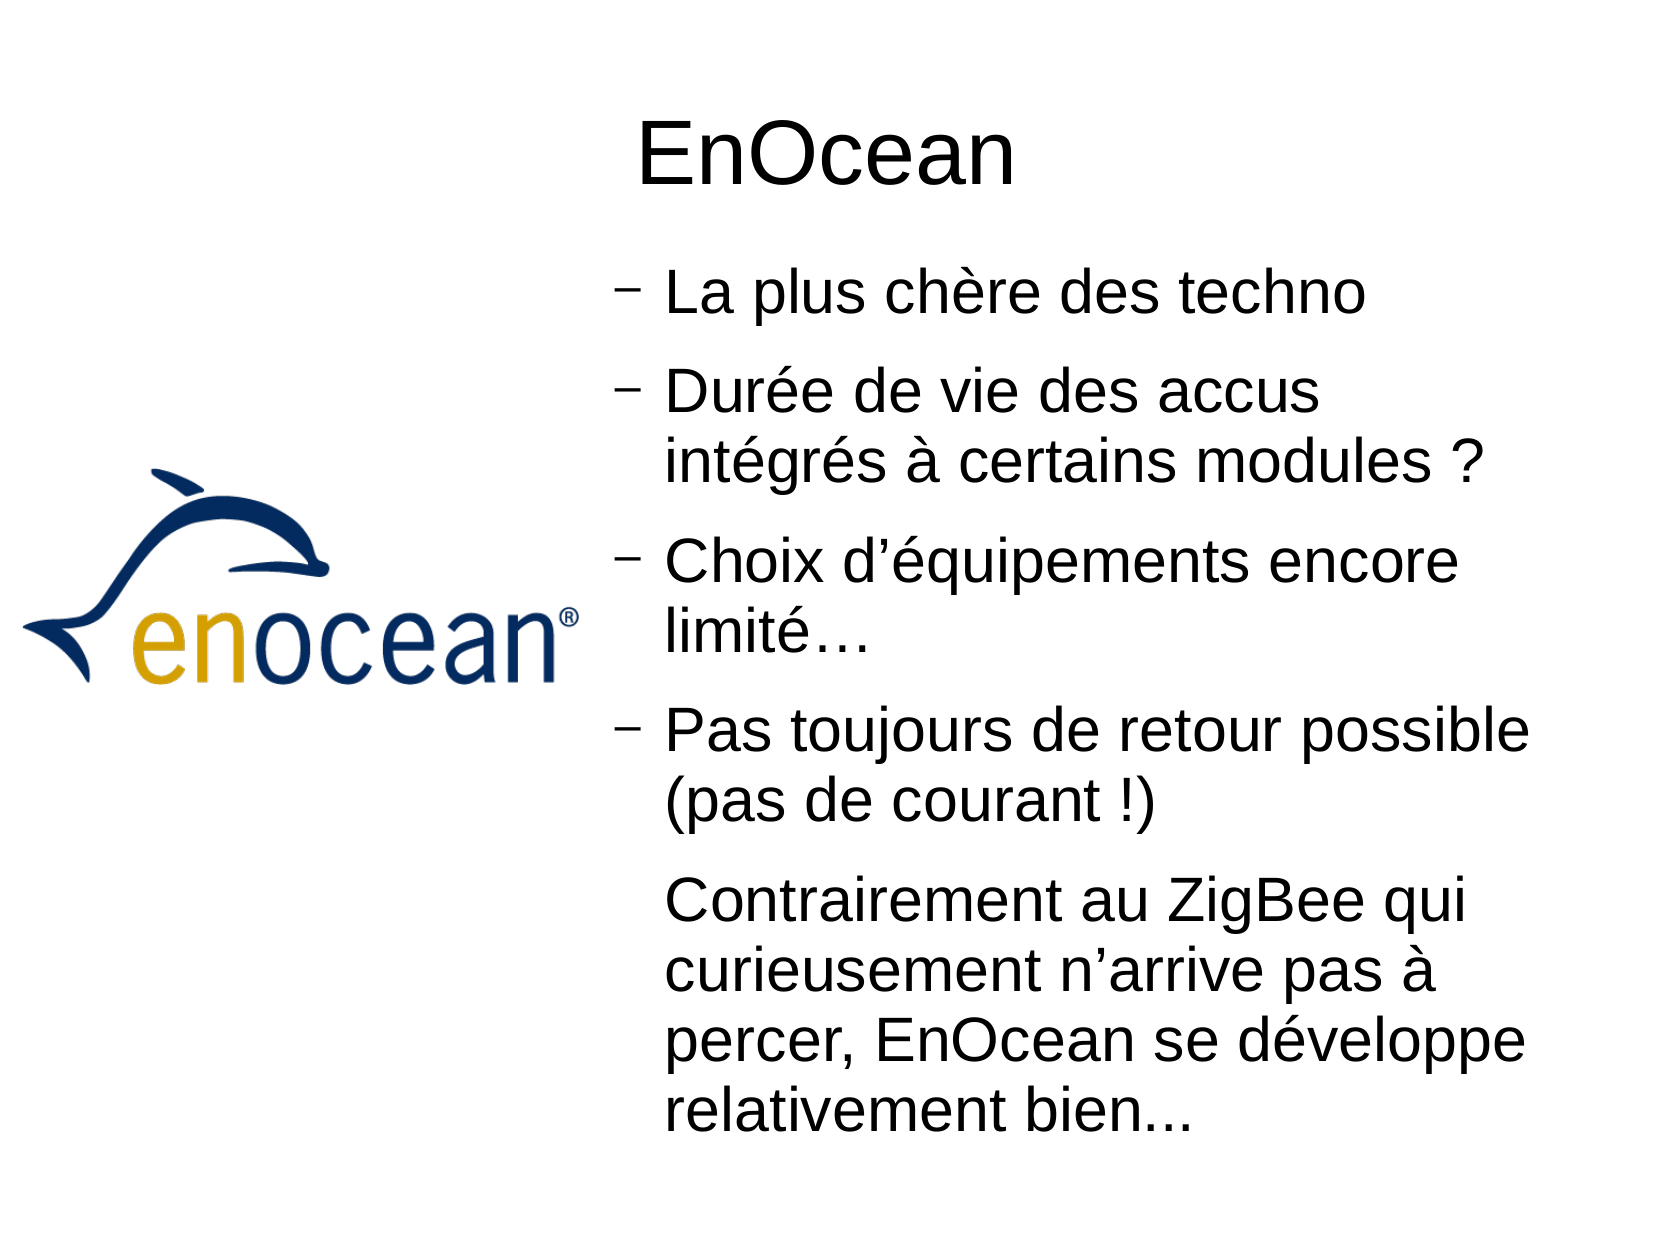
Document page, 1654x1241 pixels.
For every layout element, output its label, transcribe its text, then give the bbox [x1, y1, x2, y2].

picture [22, 468, 579, 686]
title EnOcean [82, 49, 1571, 257]
list La plus chère des techno Durée de vie des accus intégrés à certains modules ? Choix d’équipements encore limité… Pas toujours de retour possible (pas de courant !) Contrairement au ZigBee qui curieusement n’arrive pas à percer, EnOcean se développe relativement bien... [531, 256, 1560, 1158]
